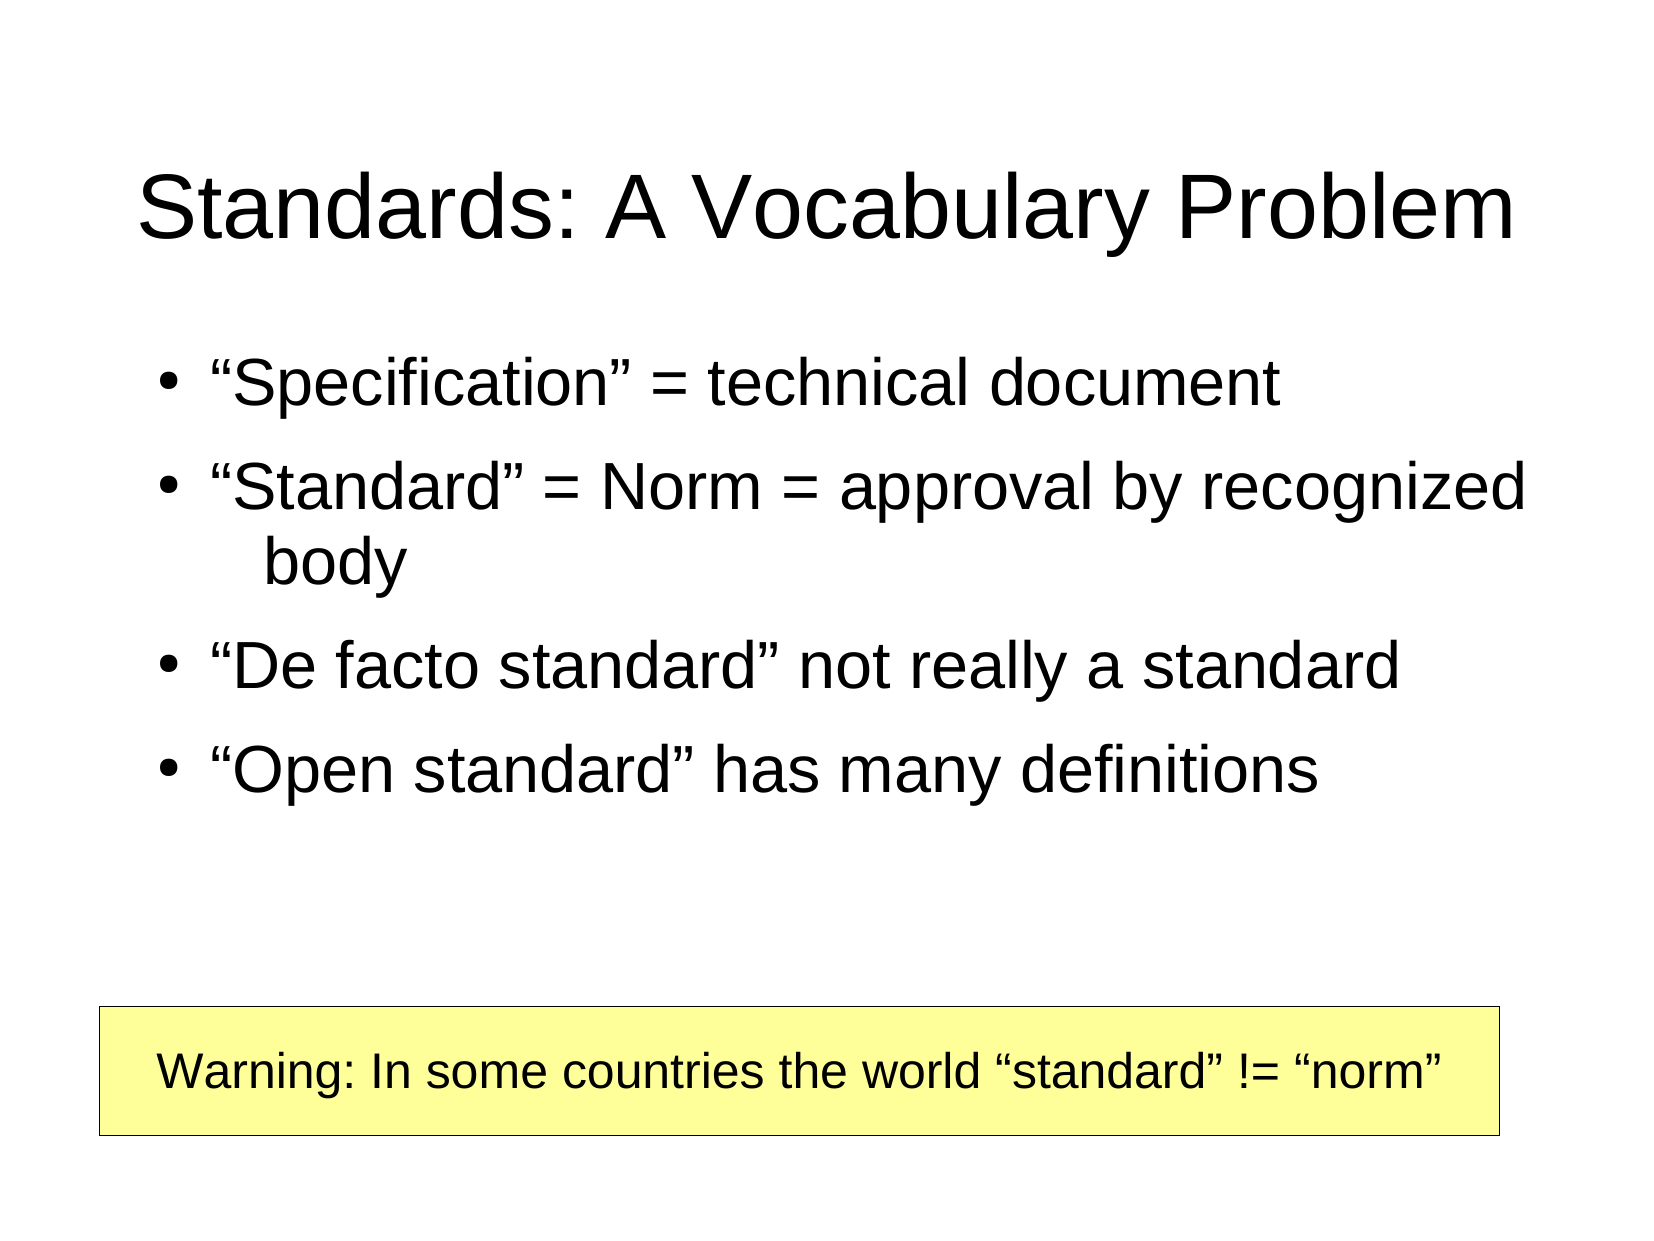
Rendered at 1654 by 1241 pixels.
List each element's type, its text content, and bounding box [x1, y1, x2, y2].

list “Specification” = technical document “Standard” = Norm = approval by recognized body “De facto standard” not really a standard “Open standard” has many definitions [121, 344, 1534, 899]
title Standards: A Vocabulary Problem [121, 102, 1534, 311]
text_box Warning: In some countries the world “standard” != “norm” [100, 1007, 1500, 1135]
